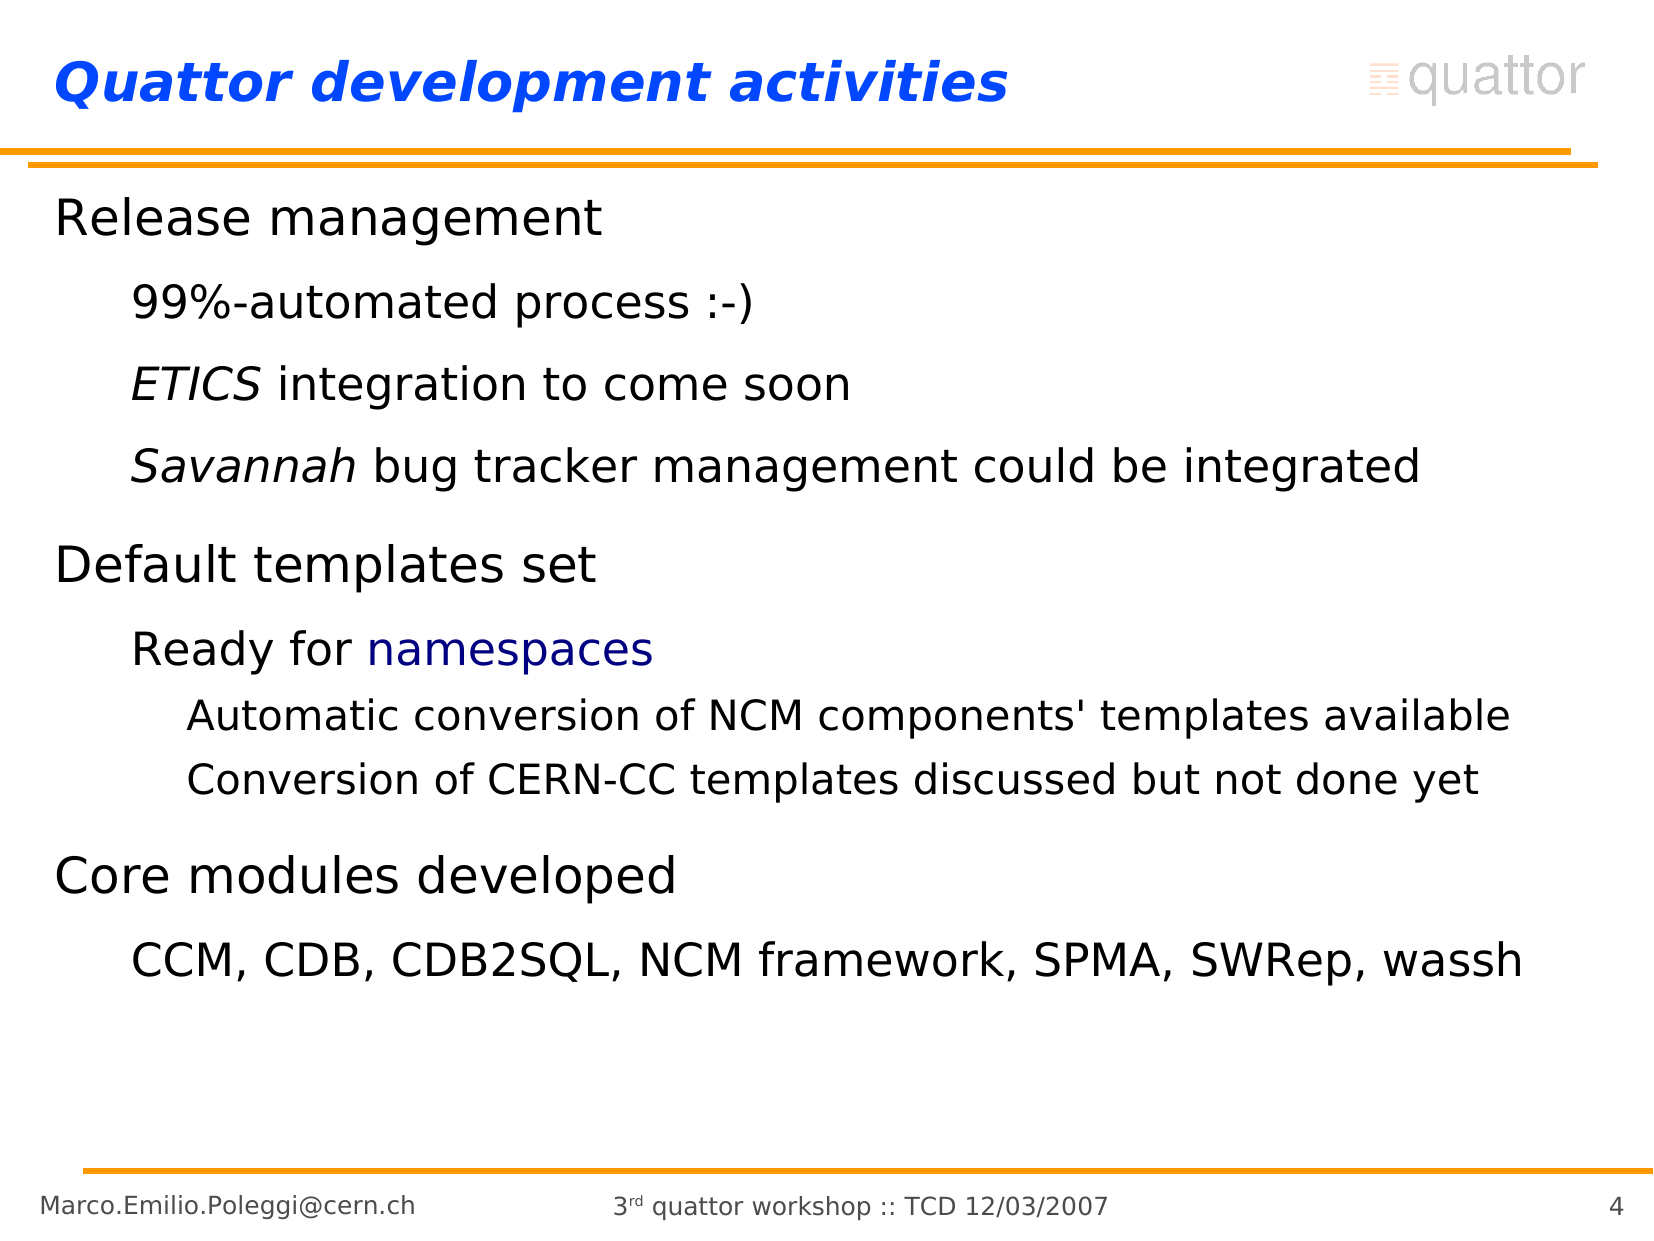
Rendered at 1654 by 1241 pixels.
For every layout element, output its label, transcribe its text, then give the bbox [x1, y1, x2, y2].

title Quattor development activities [55, 41, 1241, 124]
list Release management 99%-automated process :-) ETICS integration to come soon Savannah bug tracker management could be integrated Default templates set Ready for namespaces Automatic conversion of NCM components' templates available Conversion of CERN-CC templates discussed but not done yet Core modules developed CCM, CDB, CDB2SQL, NCM framework, SPMA, SWRep, wassh [55, 188, 1582, 1070]
